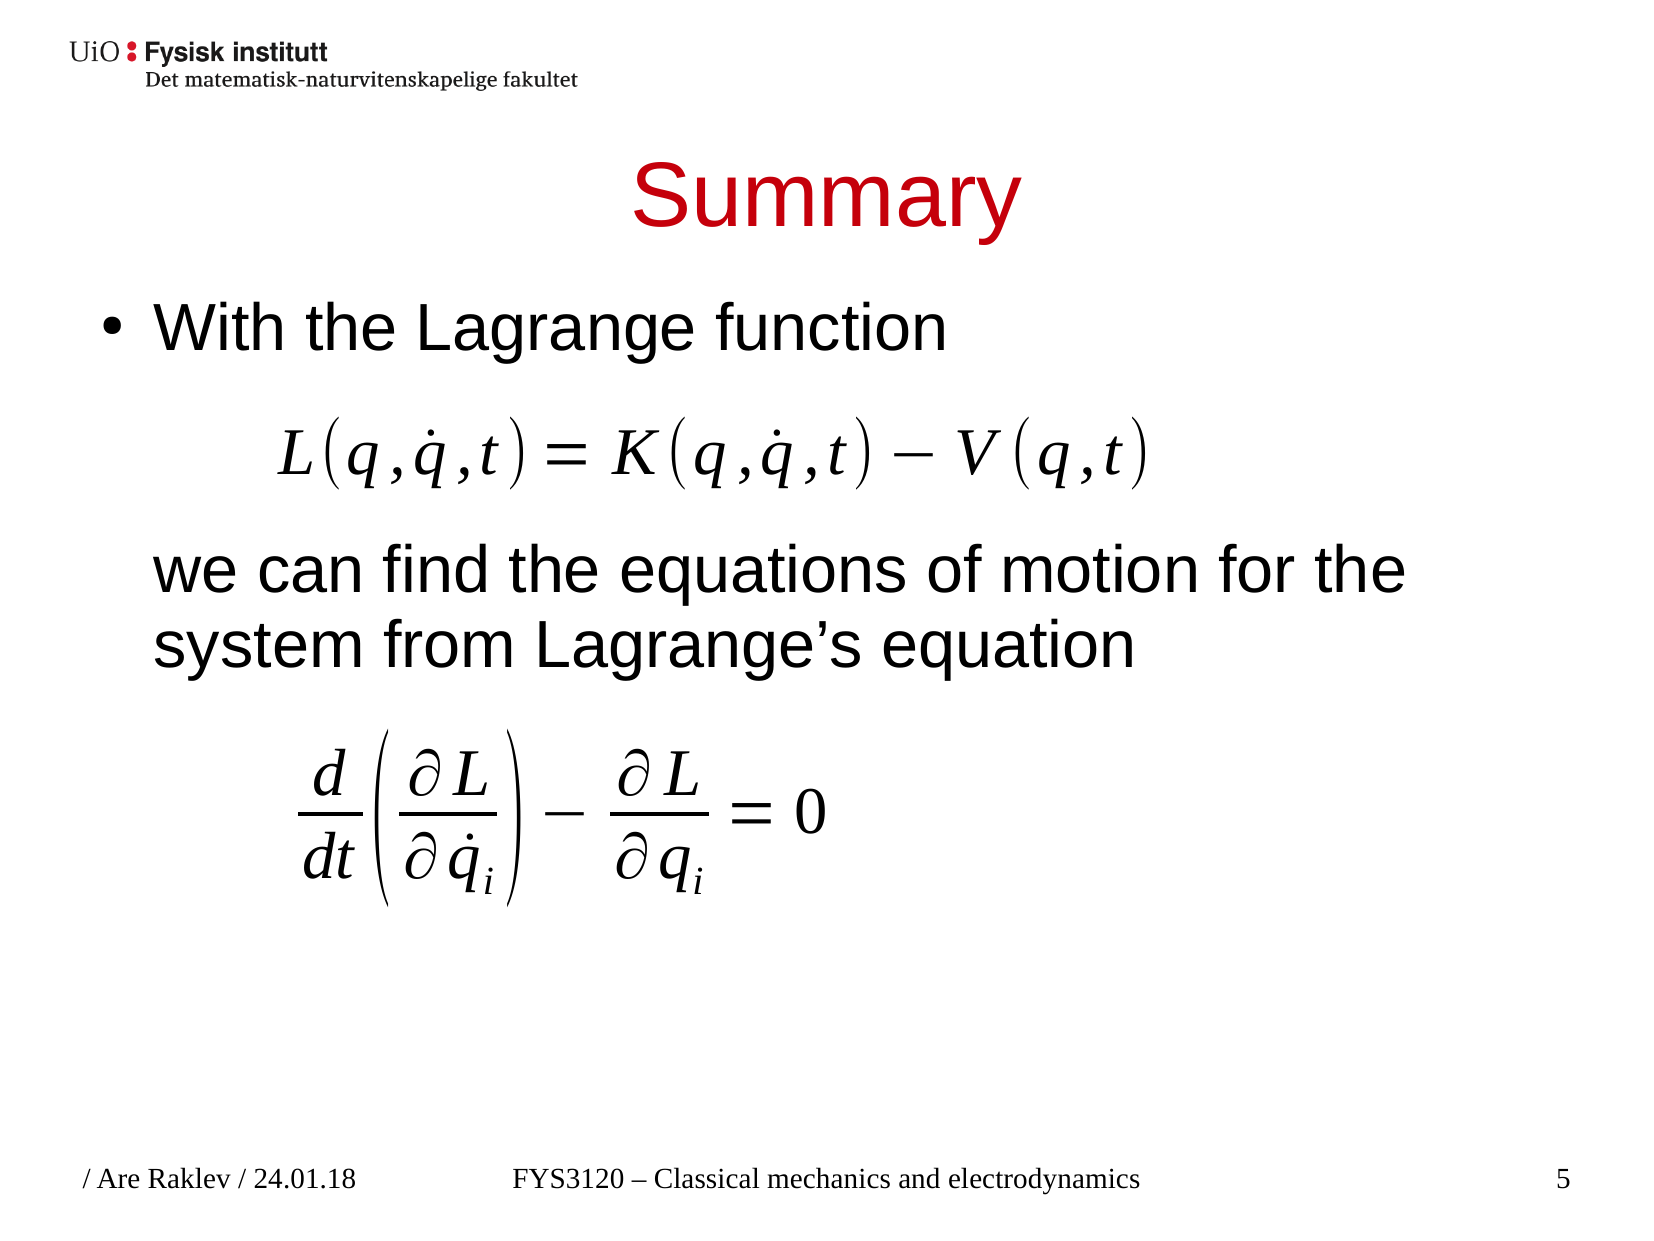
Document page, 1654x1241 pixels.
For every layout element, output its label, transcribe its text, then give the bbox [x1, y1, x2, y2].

list With the Lagrange function we can find the equations of motion for the system from Lagrange’s equation [82, 290, 1571, 1137]
title Summary [82, 90, 1571, 290]
chart [268, 413, 1157, 494]
picture [68, 37, 581, 93]
chart [289, 726, 835, 912]
